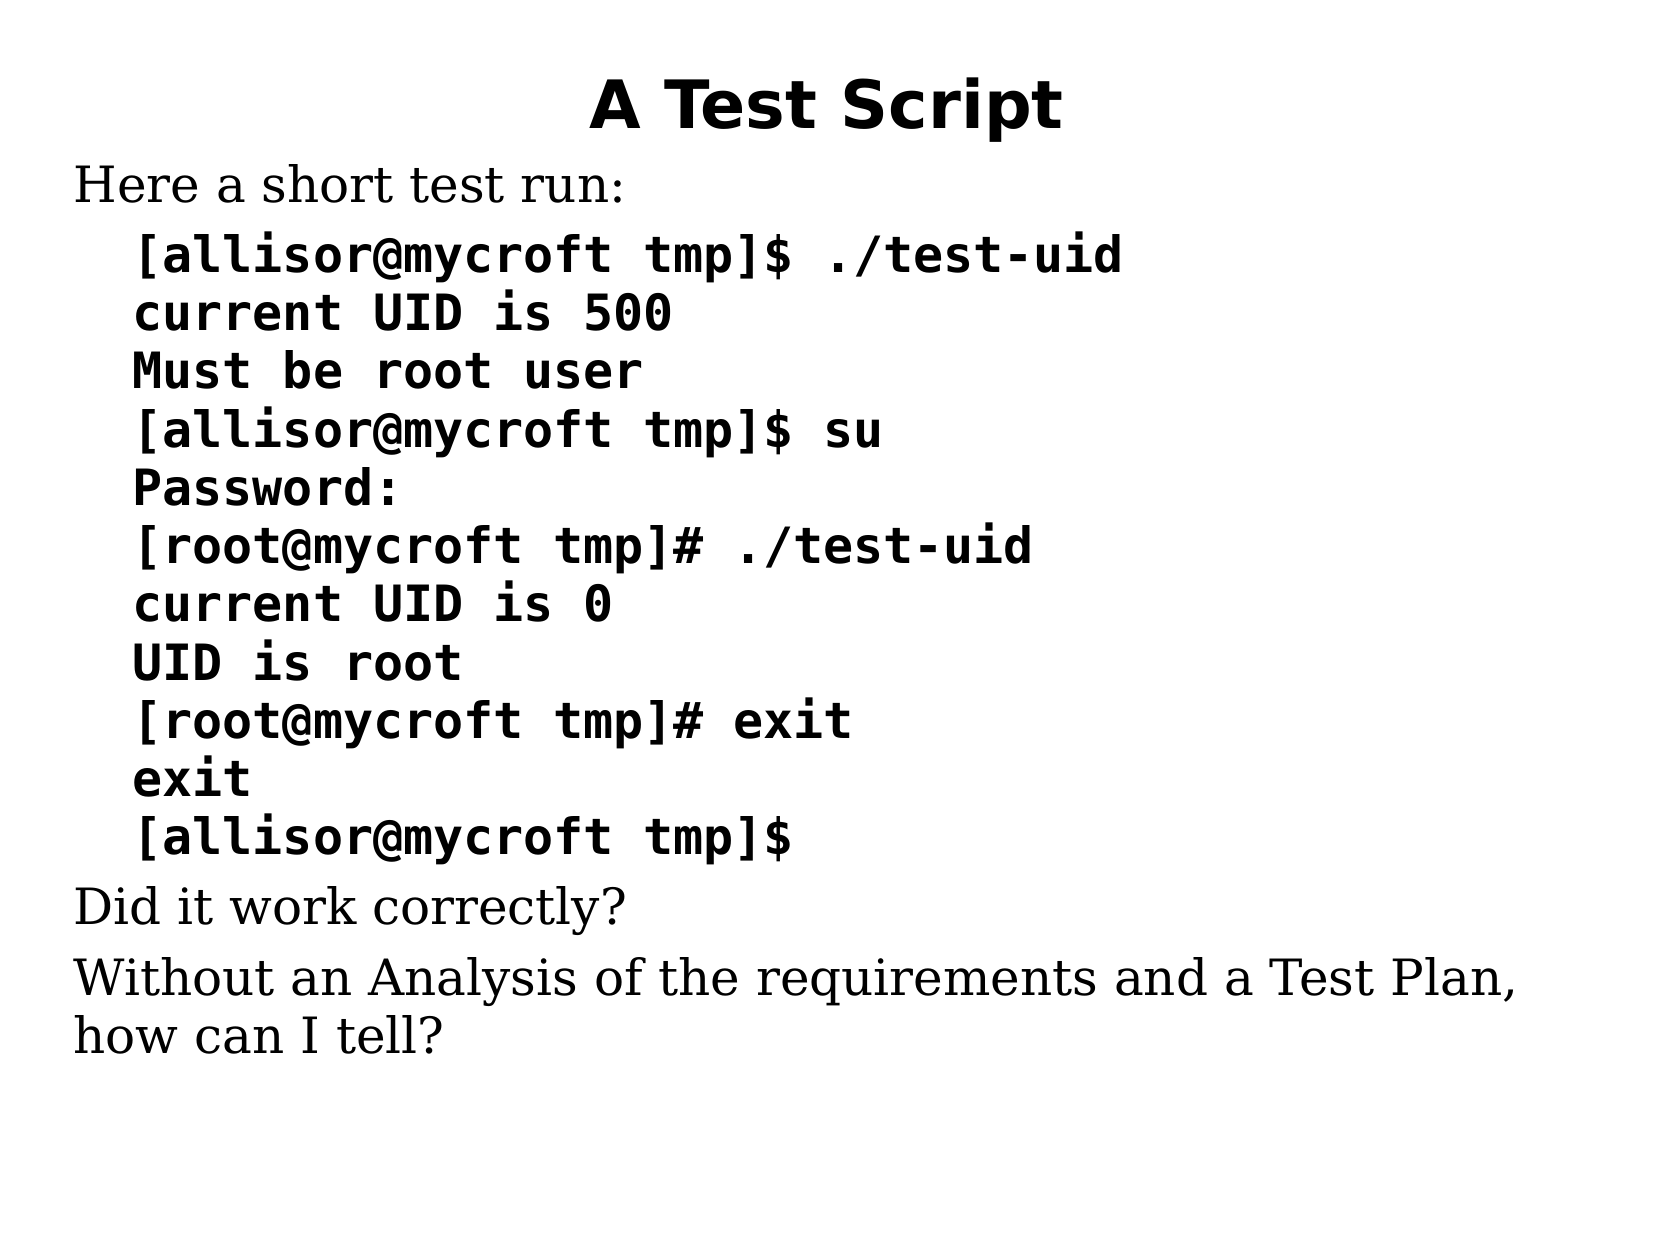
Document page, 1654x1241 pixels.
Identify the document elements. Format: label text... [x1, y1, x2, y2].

text_box A Test Script Here a short test run: [allisor@mycroft tmp]$ ./test-uid current UID is 500 Must be root user [allisor@mycroft tmp]$ su Password: [root@mycroft tmp]# ./test-uid current UID is 0 UID is root [root@mycroft tmp]# exit exit [allisor@mycroft tmp]$ Did it work correctly? Without an Analysis of the requirements and a Test Plan, how can I tell? [59, 59, 1595, 1073]
